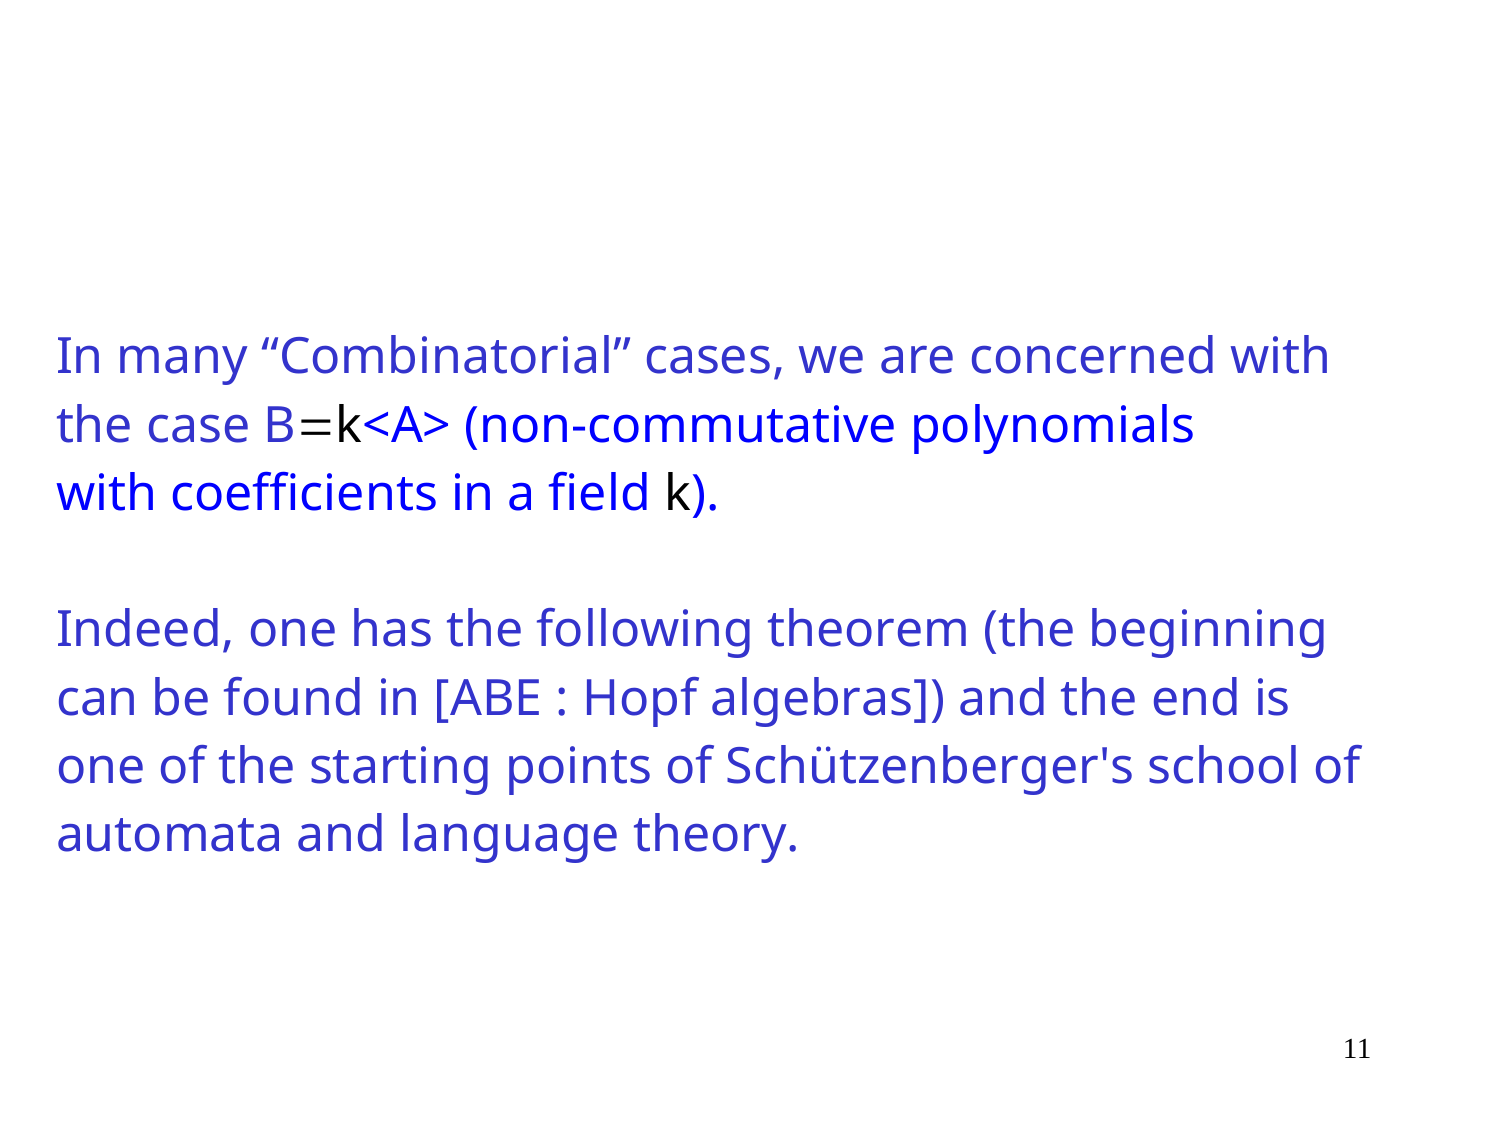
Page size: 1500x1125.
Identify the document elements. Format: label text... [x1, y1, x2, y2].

text_box In many “Combinatorial” cases, we are concerned with the case B=k<A> (non-commutative polynomials with coefficients in a field k). Indeed, one has the following theorem (the beginning can be found in [ABE : Hopf algebras]) and the end is one of the starting points of Schützenberger's school of automata and language theory. [41, 312, 1485, 811]
